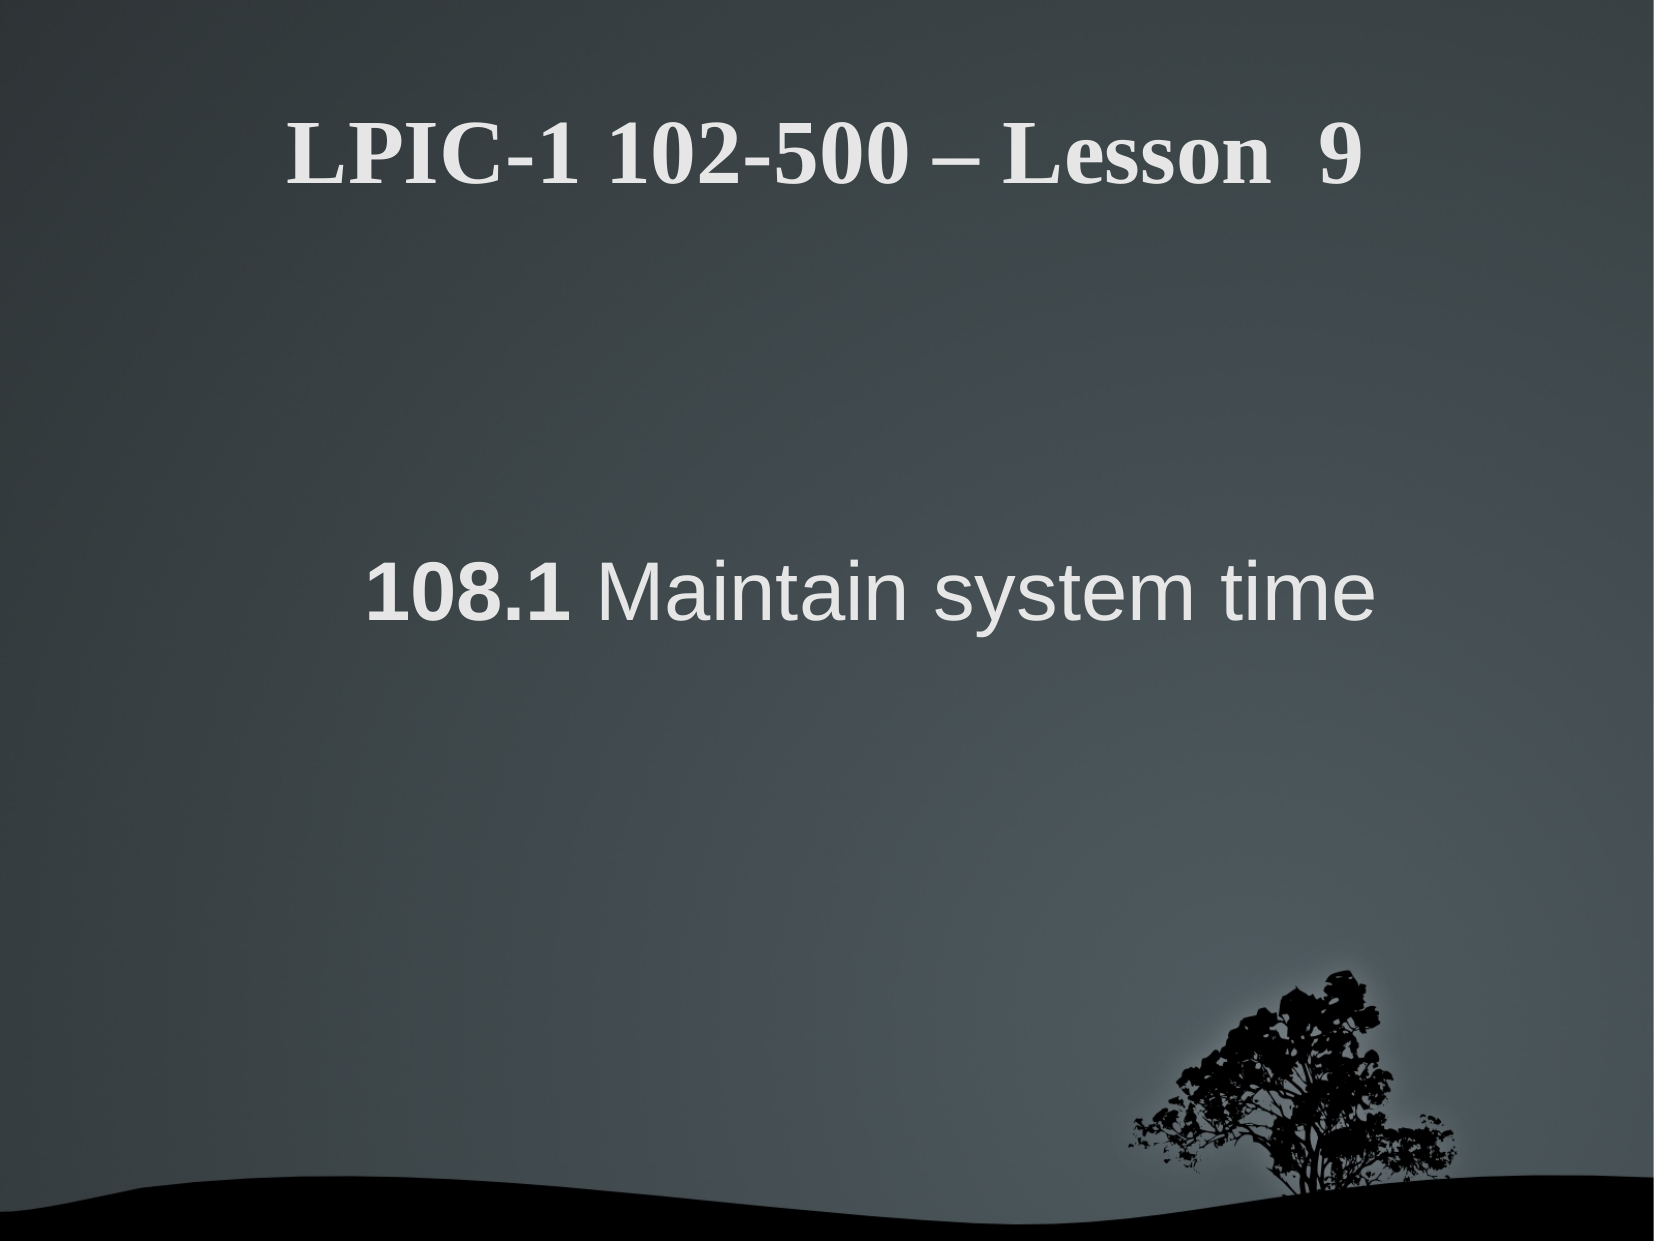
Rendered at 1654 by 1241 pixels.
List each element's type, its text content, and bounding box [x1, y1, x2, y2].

picture [0, 0, 1654, 1241]
title LPIC-1 102-500 – Lesson 9 [82, 49, 1571, 257]
list 108.1 Maintain system time [82, 290, 1571, 1109]
